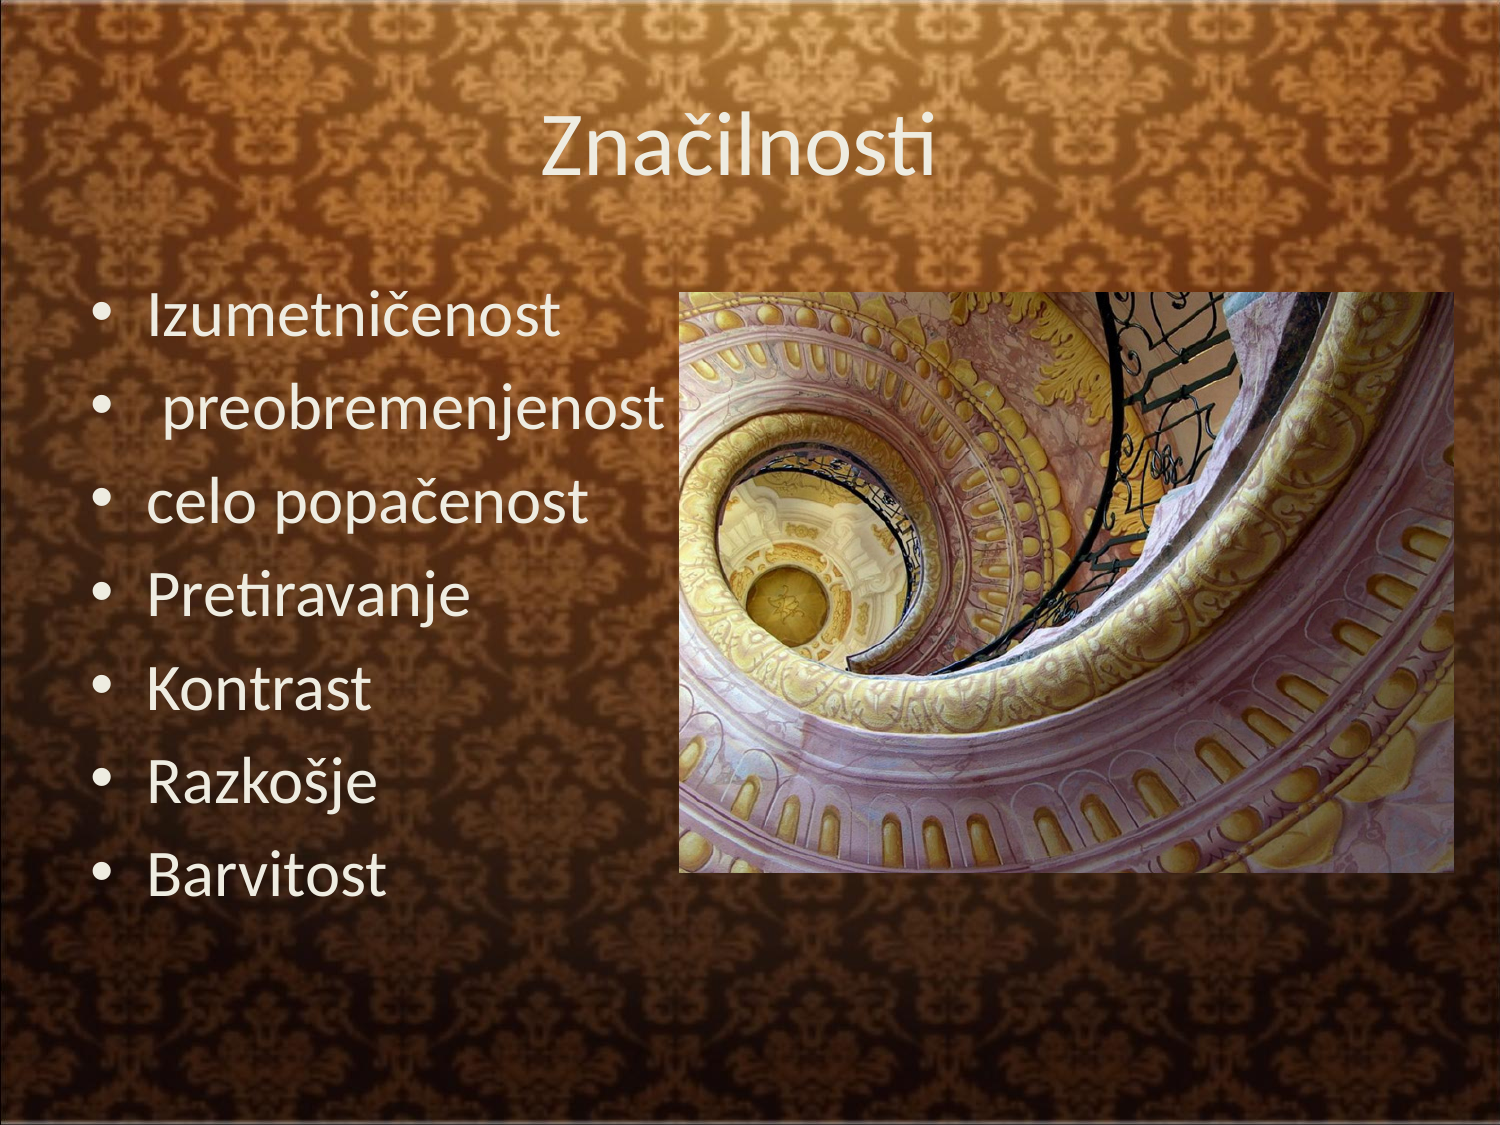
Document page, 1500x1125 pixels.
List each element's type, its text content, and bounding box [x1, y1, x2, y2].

picture [0, 0, 1500, 1125]
list Izumetničenost preobremenjenost celo popačenost Pretiravanje Kontrast Razkošje Barvitost [75, 262, 1425, 1005]
title Značilnosti [75, 45, 1425, 233]
